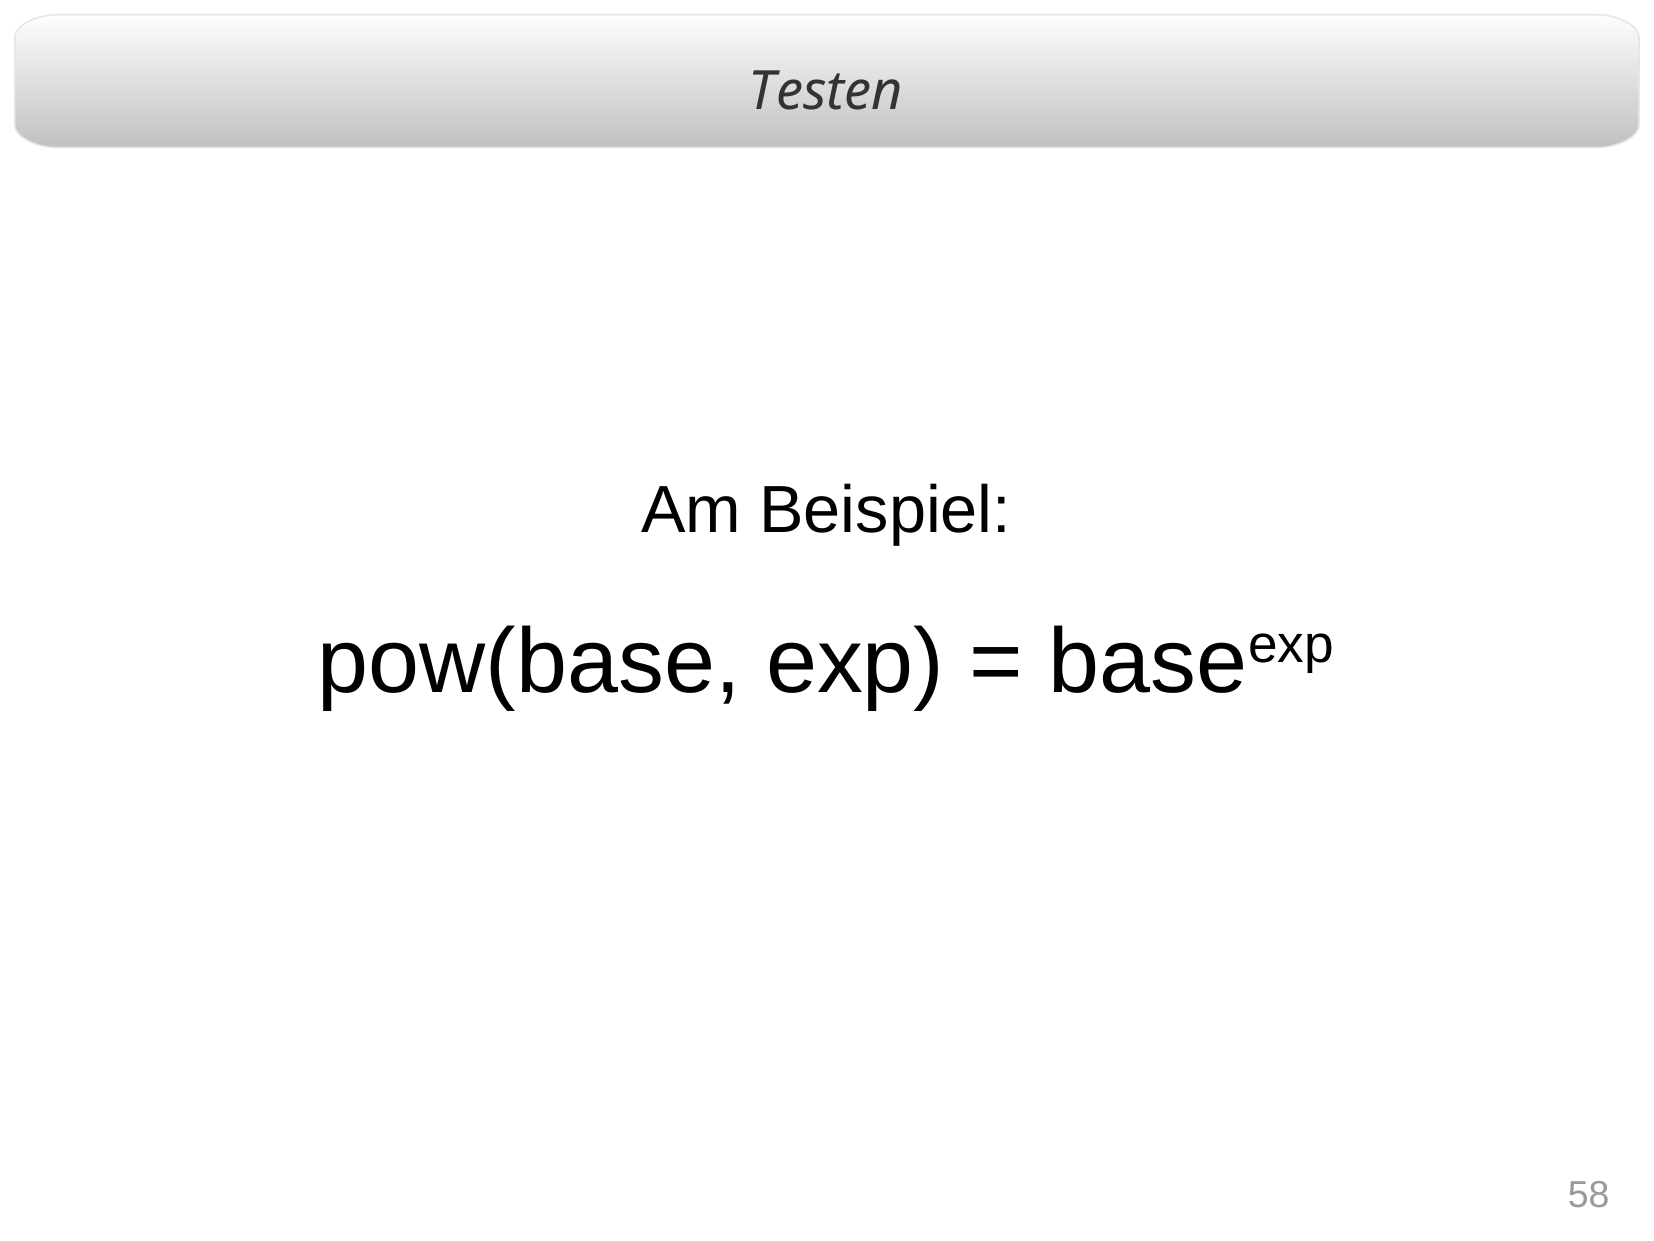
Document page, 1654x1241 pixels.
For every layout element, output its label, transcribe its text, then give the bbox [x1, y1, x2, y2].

subtitle Am Beispiel: pow(base, exp) = baseexp [29, 184, 1623, 1144]
title Testen [29, 29, 1623, 147]
